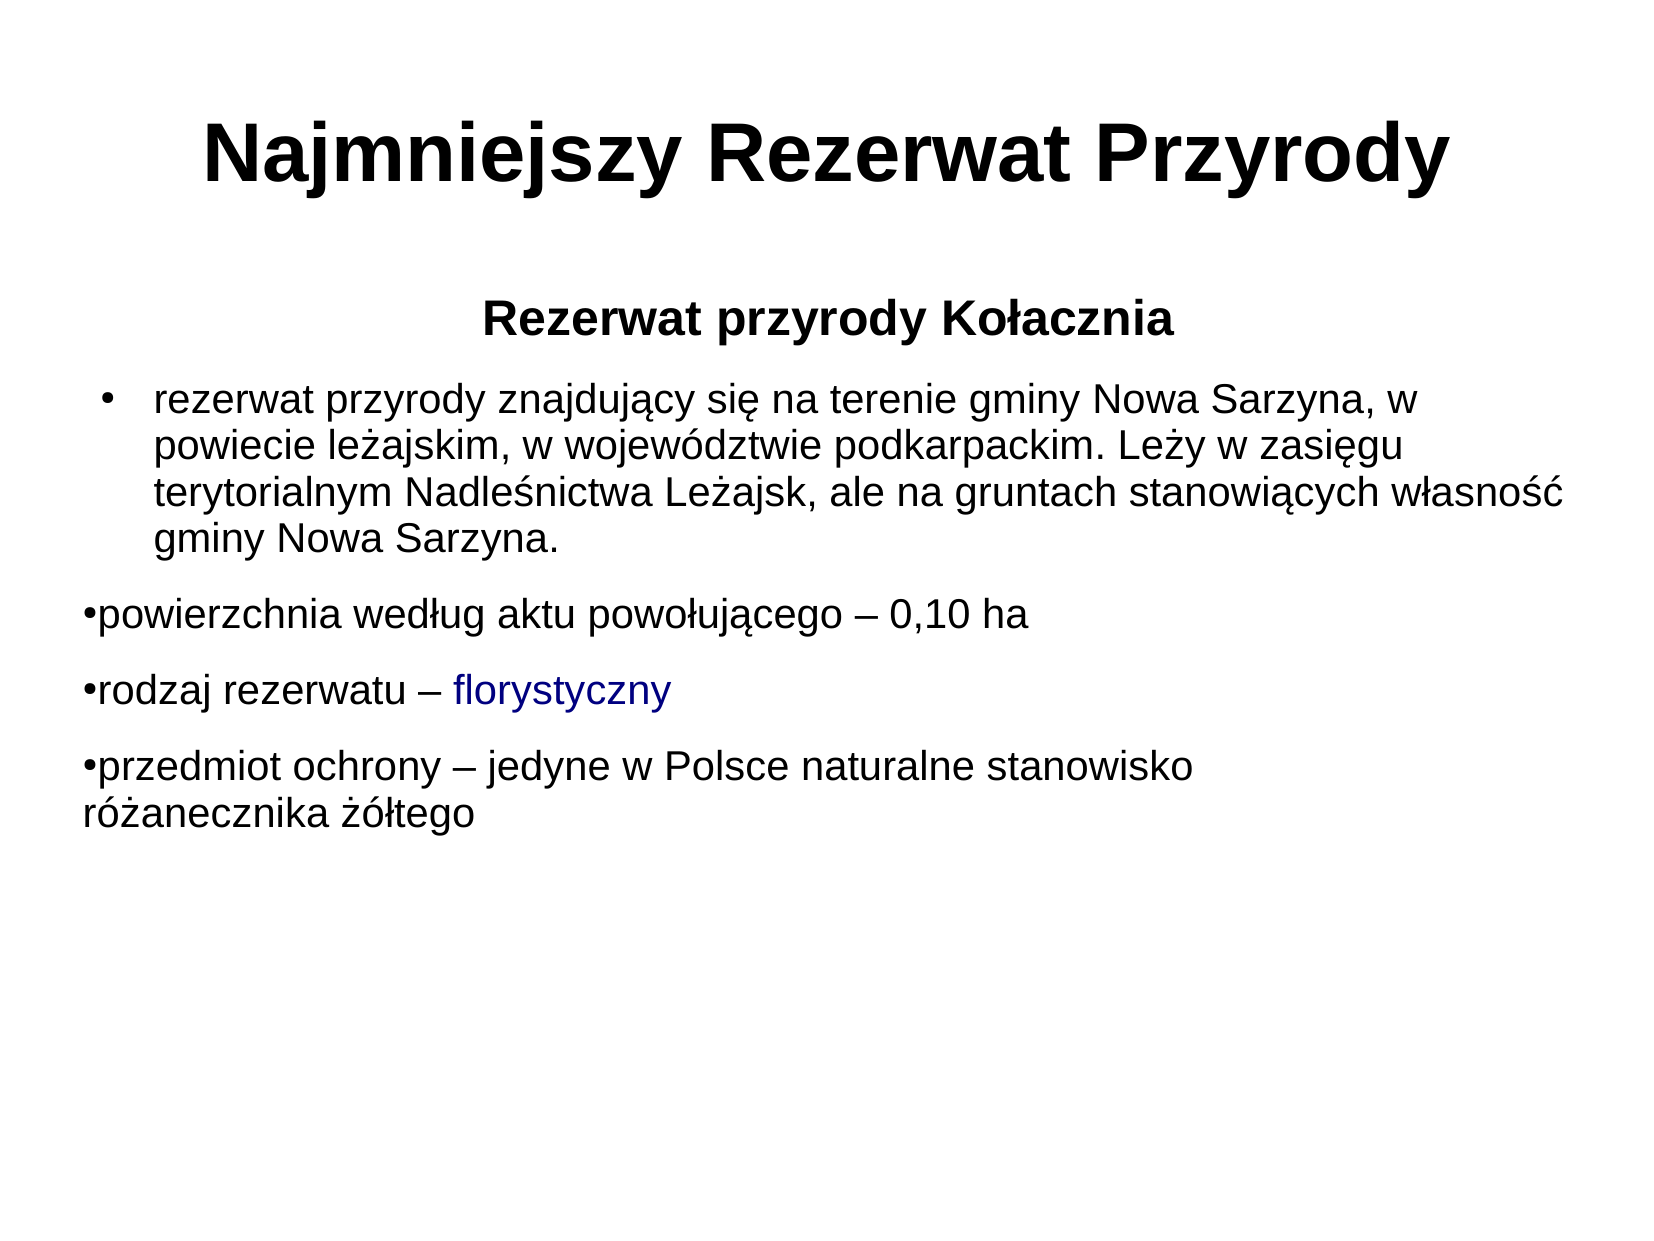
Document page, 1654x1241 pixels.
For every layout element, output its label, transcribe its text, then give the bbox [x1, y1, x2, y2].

title Najmniejszy Rezerwat Przyrody [82, 49, 1571, 257]
list Rezerwat przyrody Kołacznia rezerwat przyrody znajdujący się na terenie gminy Nowa Sarzyna, w powiecie leżajskim, w województwie podkarpackim. Leży w zasięgu terytorialnym Nadleśnictwa Leżajsk, ale na gruntach stanowiących własność gminy Nowa Sarzyna. powierzchnia według aktu powołującego – 0,10 ha rodzaj rezerwatu – florystyczny przedmiot ochrony – jedyne w Polsce naturalne stanowisko różanecznika żółtego [82, 290, 1571, 1109]
